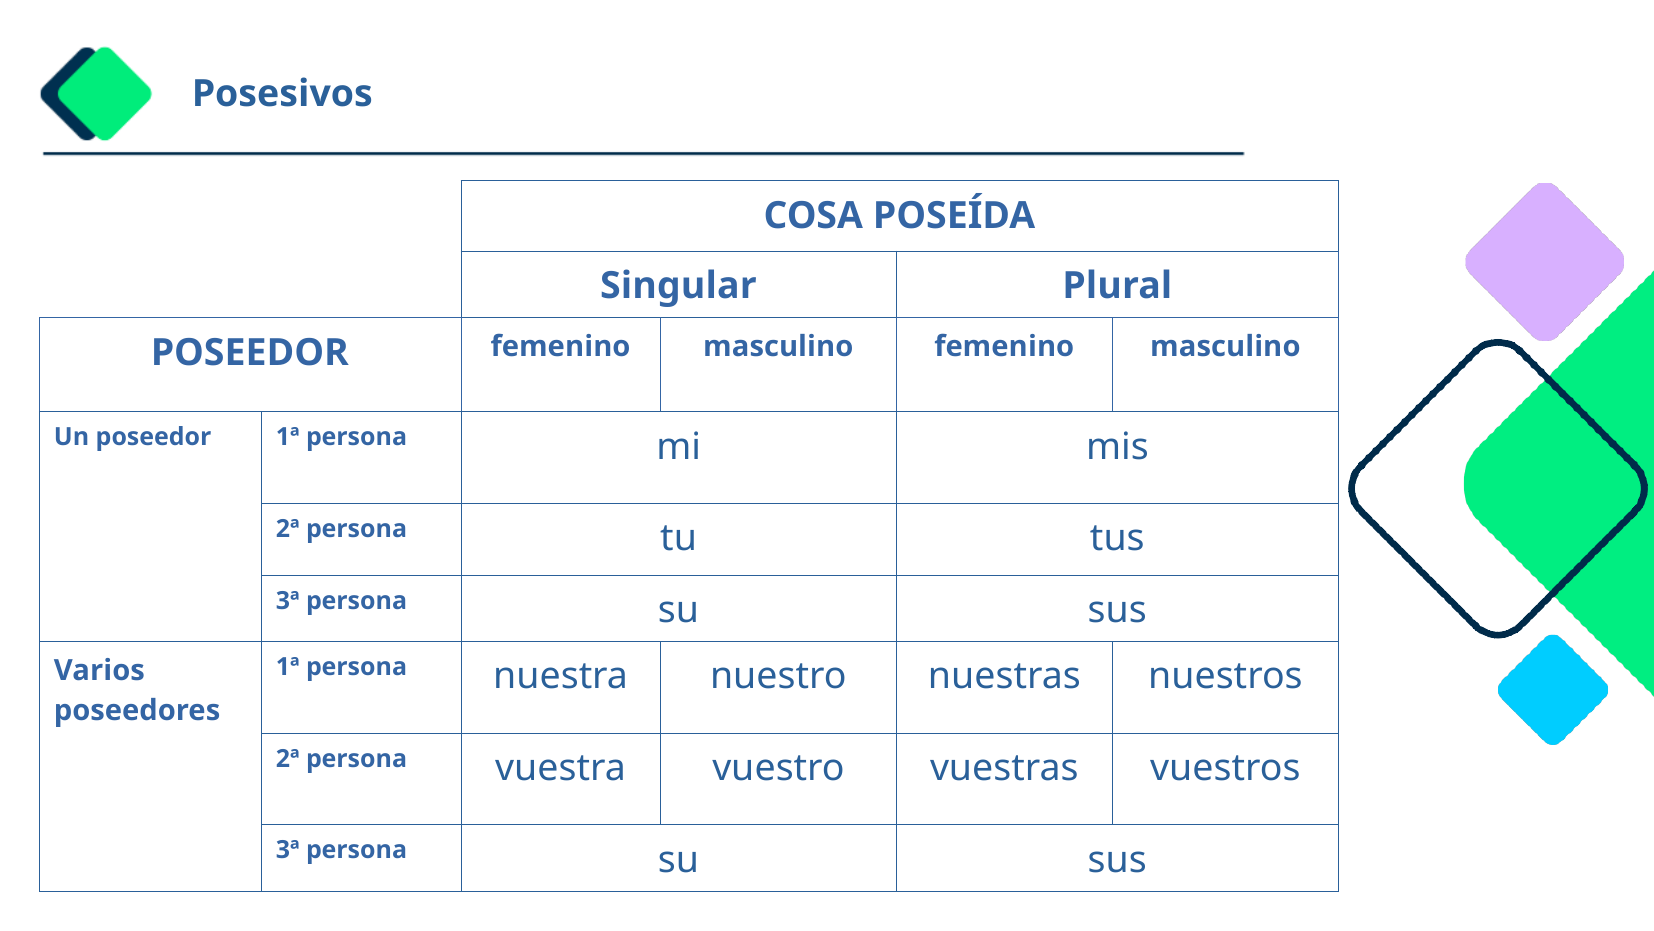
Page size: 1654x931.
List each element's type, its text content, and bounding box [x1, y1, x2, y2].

table_cell Varios poseedores [40, 642, 261, 891]
table_cell nuestra [462, 642, 660, 733]
picture [29, 0, 1654, 931]
table_cell POSEEDOR [40, 318, 461, 411]
table_cell 3ª persona [262, 825, 461, 891]
table_cell [39, 251, 461, 317]
table_cell 1ª persona [262, 642, 461, 733]
table_cell Plural [897, 252, 1338, 317]
table_cell masculino [1113, 318, 1338, 411]
table_cell masculino [661, 318, 896, 411]
table_cell 2ª persona [262, 734, 461, 824]
table_cell su [462, 825, 896, 891]
table_cell Singular [462, 252, 896, 317]
table_cell sus [897, 825, 1338, 891]
table_header COSA POSEÍDA [462, 181, 1338, 251]
table_cell mi [462, 412, 896, 503]
table_cell su [462, 576, 896, 641]
table_cell nuestras [897, 642, 1112, 733]
table_cell vuestro [661, 734, 896, 824]
table_cell 1ª persona [262, 412, 461, 503]
text_box Posesivos [177, 59, 621, 121]
table_cell tu [462, 504, 896, 575]
table_cell nuestros [1113, 642, 1338, 733]
table_header [40, 181, 461, 251]
table_cell tus [897, 504, 1338, 575]
table_cell mis [897, 412, 1338, 503]
table_cell 3ª persona [262, 576, 461, 641]
table_cell vuestros [1113, 734, 1338, 824]
table_cell femenino [897, 318, 1112, 411]
table_cell nuestro [661, 642, 896, 733]
table_cell vuestras [897, 734, 1112, 824]
table_cell sus [897, 576, 1338, 641]
table_cell 2ª persona [262, 504, 461, 575]
table_cell vuestra [462, 734, 660, 824]
table_cell femenino [462, 318, 660, 411]
table_cell Un poseedor [40, 412, 261, 641]
